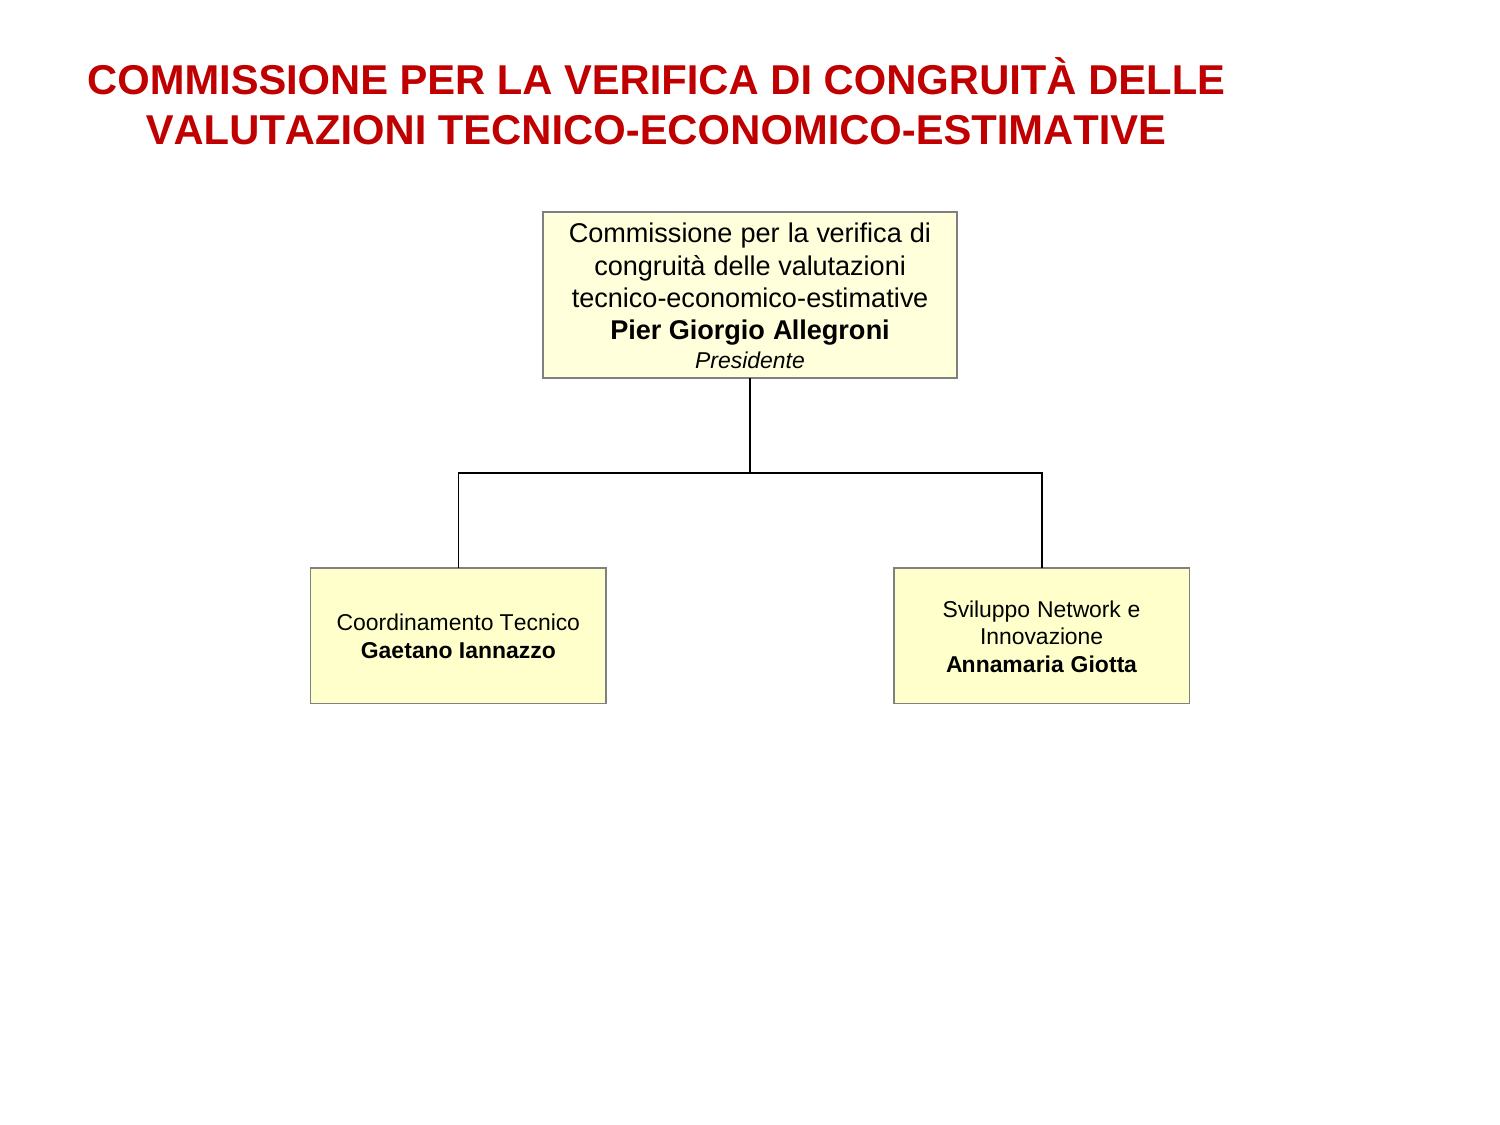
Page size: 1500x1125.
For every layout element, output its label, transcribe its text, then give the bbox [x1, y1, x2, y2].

title COMMISSIONE PER LA VERIFICA DI CONGRUITÀ DELLE VALUTAZIONI TECNICO-ECONOMICO-ESTIMATIVE [72, 45, 1462, 128]
picture [309, 208, 1190, 705]
